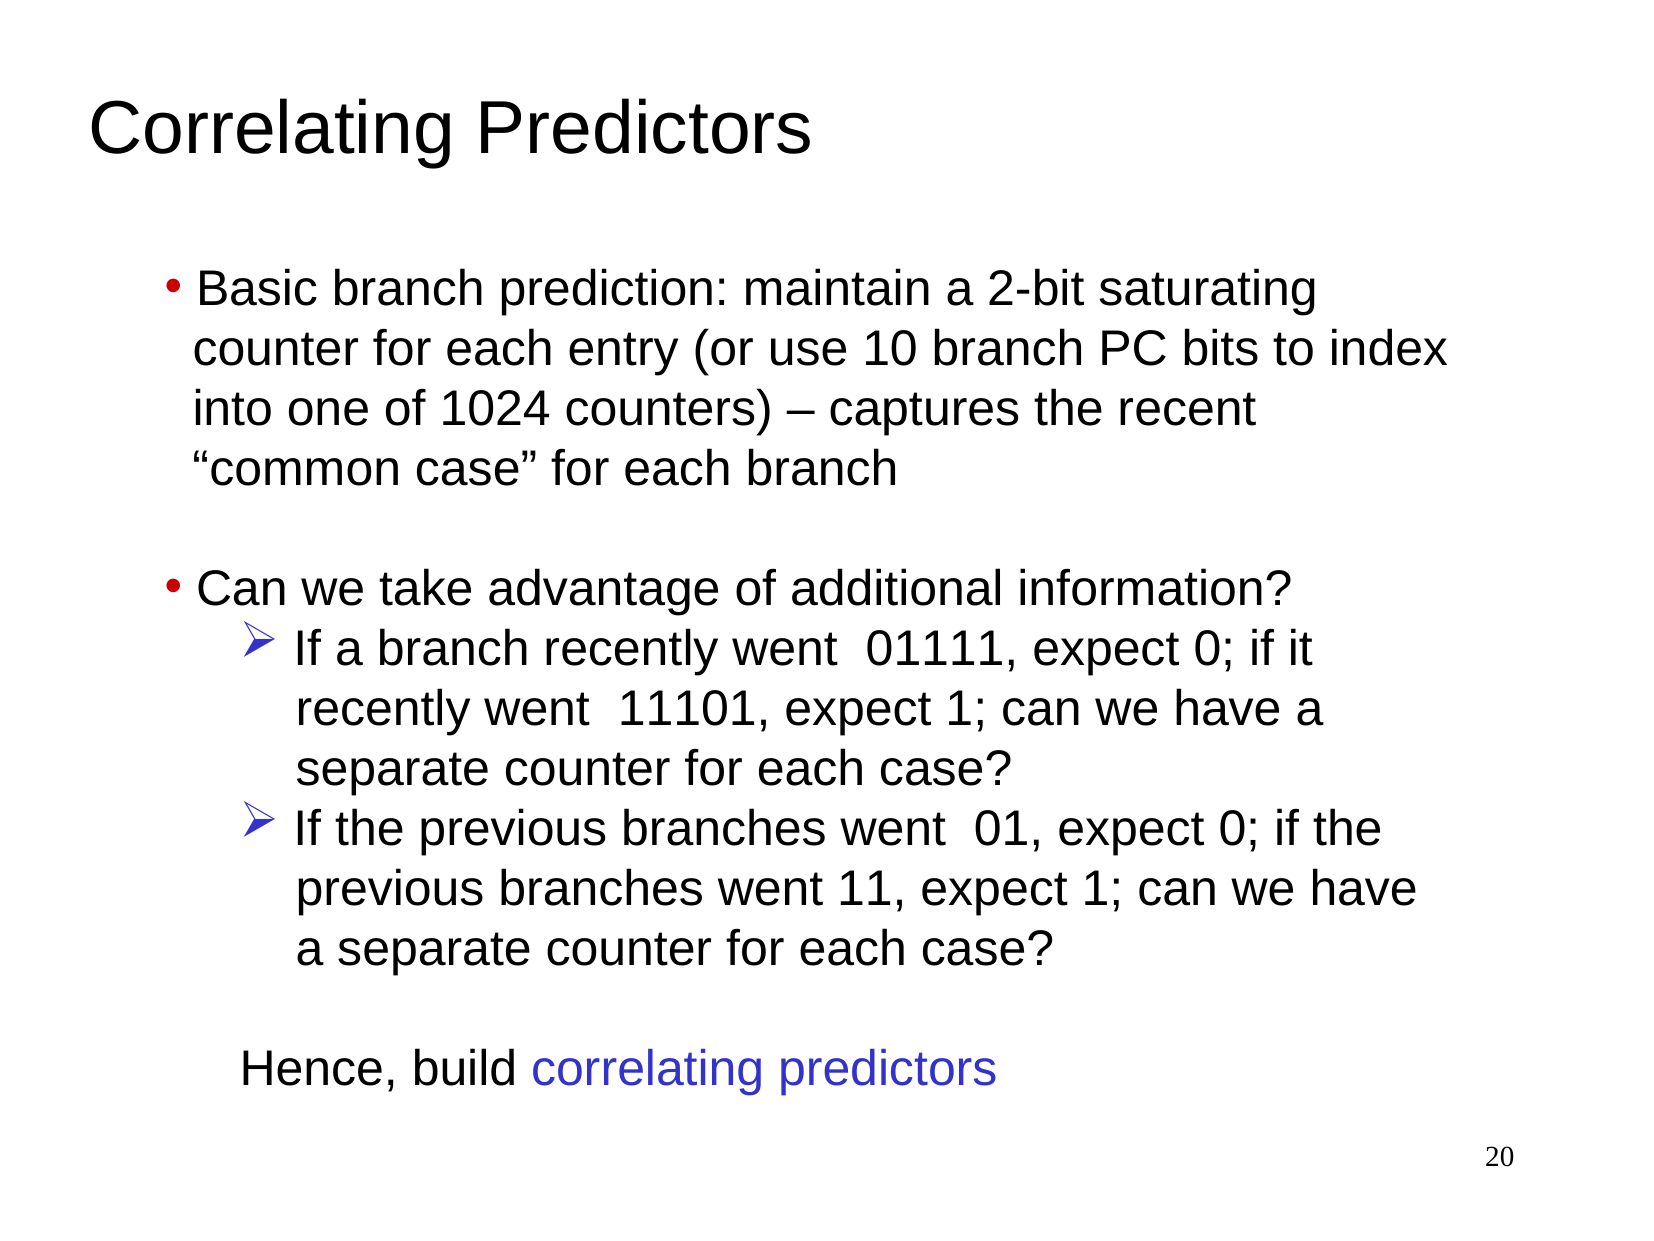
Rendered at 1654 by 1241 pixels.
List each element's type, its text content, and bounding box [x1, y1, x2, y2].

text_box 23 [1185, 1129, 1530, 1213]
text_box Correlating Predictors [73, 71, 829, 177]
text_box Basic branch prediction: maintain a 2-bit saturating counter for each entry (or use 10 branch PC bits to index into one of 1024 counters) – captures the recent “common case” for each branch Can we take advantage of additional information? If a branch recently went 01111, expect 0; if it recently went 11101, expect 1; can we have a separate counter for each case? If the previous branches went 01, expect 0; if the previous branches went 11, expect 1; can we have a separate counter for each case? Hence, build correlating predictors [149, 247, 1465, 1104]
